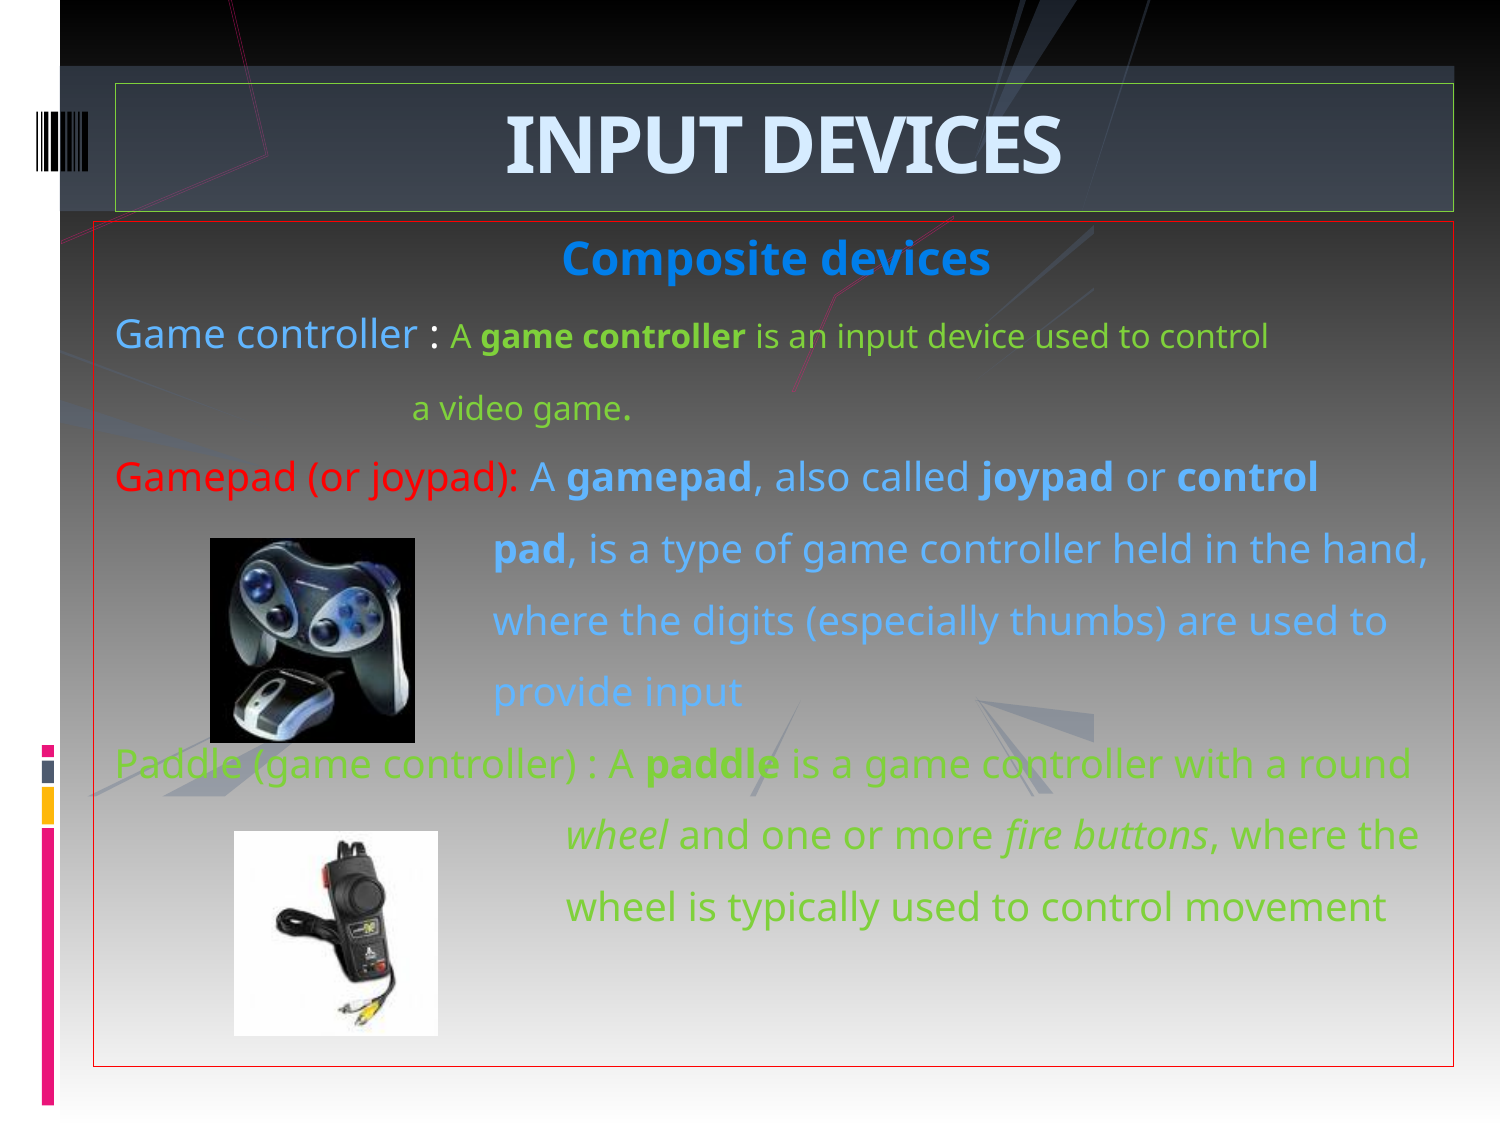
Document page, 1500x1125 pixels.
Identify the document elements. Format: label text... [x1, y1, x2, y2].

picture [234, 831, 438, 1036]
title INPUT DEVICES [115, 83, 1454, 212]
list Composite devices Game controller : A game controller is an input device used to control a video game. Gamepad (or joypad): A gamepad, also called joypad or control pad, is a type of game controller held in the hand, where the digits (especially thumbs) are used to provide input Paddle (game controller) : A paddle is a game controller with a round wheel and one or more fire buttons, where the wheel is typically used to control movement [93, 221, 1454, 1067]
picture [210, 538, 415, 743]
